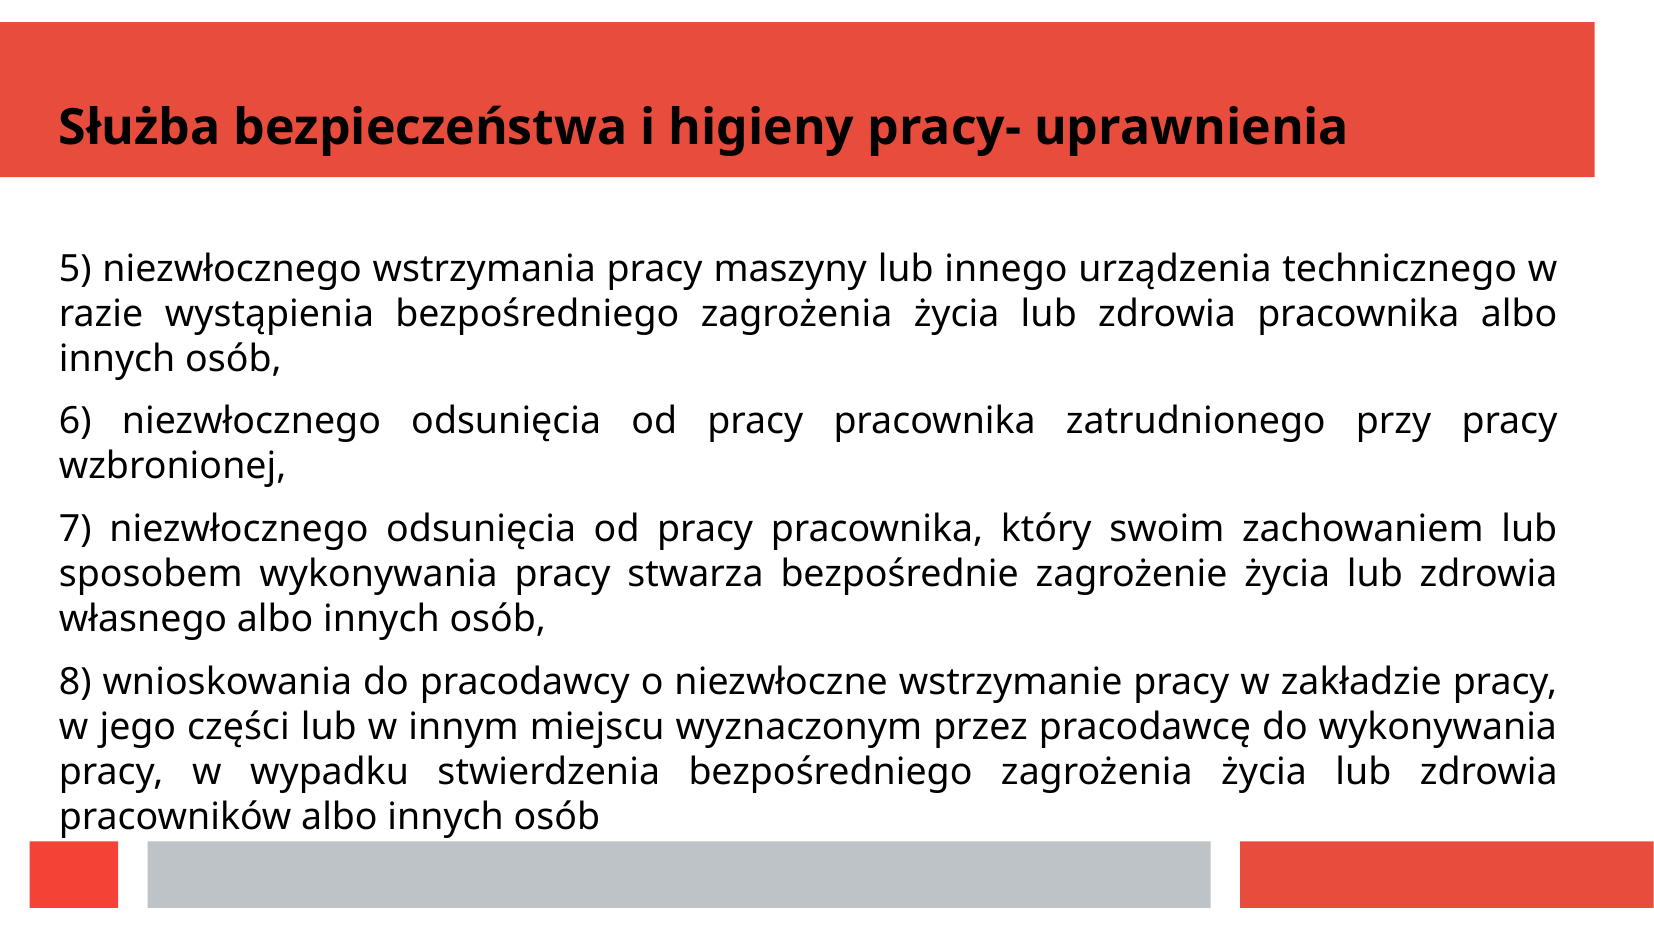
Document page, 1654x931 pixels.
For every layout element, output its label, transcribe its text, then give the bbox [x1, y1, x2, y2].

title Służba bezpieczeństwa i higieny pracy- uprawnienia [59, 44, 1595, 156]
subtitle 5) niezwłocznego wstrzymania pracy maszyny lub innego urządzenia technicznego w razie wystąpienia bezpośredniego zagrożenia życia lub zdrowia pracownika albo innych osób, 6) niezwłocznego odsunięcia od pracy pracownika zatrudnionego przy pracy wzbronionej, 7) niezwłocznego odsunięcia od pracy pracownika, który swoim zachowaniem lub sposobem wykonywania pracy stwarza bezpośrednie zagrożenie życia lub zdrowia własnego albo innych osób, 8) wnioskowania do pracodawcy o niezwłoczne wstrzymanie pracy w zakładzie pracy, w jego części lub w innym miejscu wyznaczonym przez pracodawcę do wykonywania pracy, w wypadku stwierdzenia bezpośredniego zagrożenia życia lub zdrowia pracowników albo innych osób [59, 243, 1565, 820]
